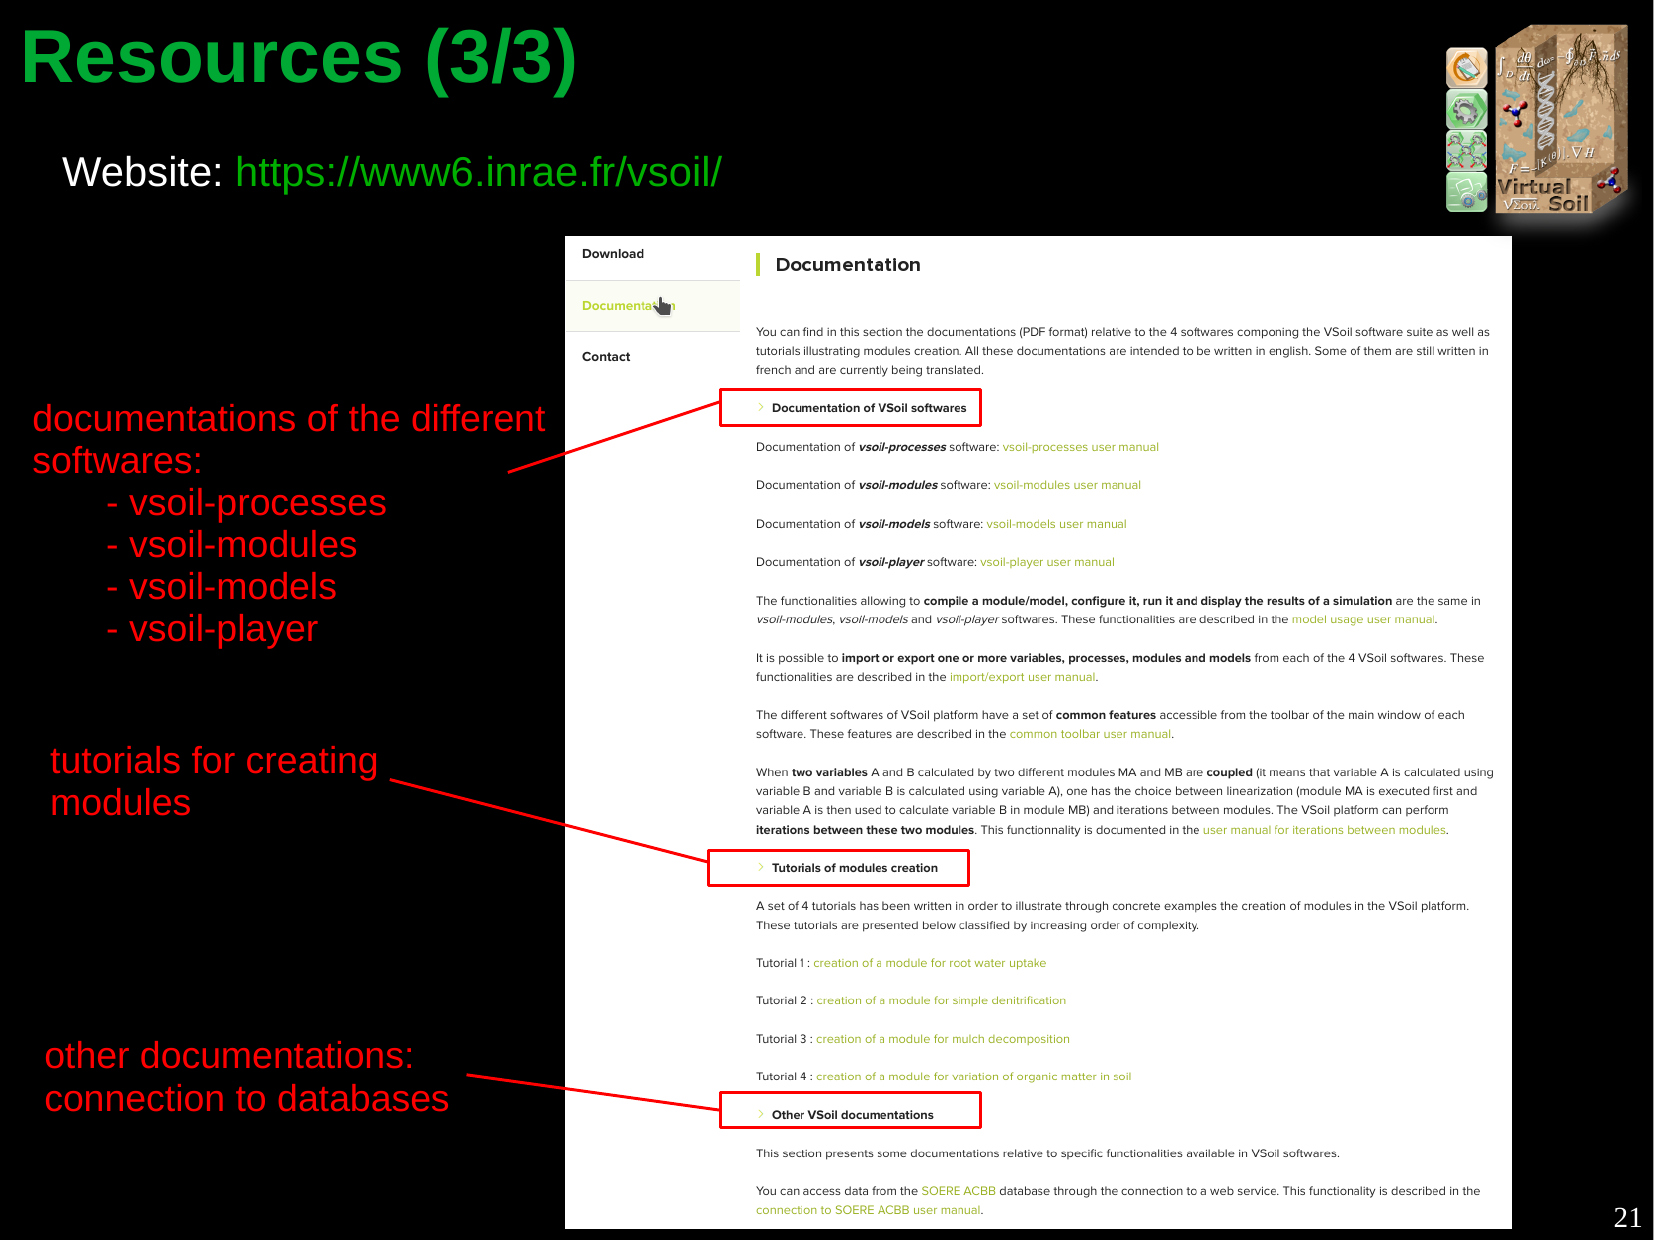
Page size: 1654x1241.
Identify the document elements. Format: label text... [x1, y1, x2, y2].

text_box documentations of the different softwares: - vsoil-processes - vsoil-modules - vsoil-models - vsoil-player [17, 389, 579, 657]
picture [710, 852, 967, 884]
text_box other documentations: connection to databases [29, 1027, 467, 1134]
picture [565, 0, 1642, 1229]
picture [722, 1094, 979, 1126]
text_box Website: https://www6.inrae.fr/vsoil/ [47, 141, 1158, 204]
picture [722, 391, 979, 424]
text_box tutorials for creating modules [35, 732, 414, 832]
text_box Resources (3/3) [5, 7, 1359, 107]
